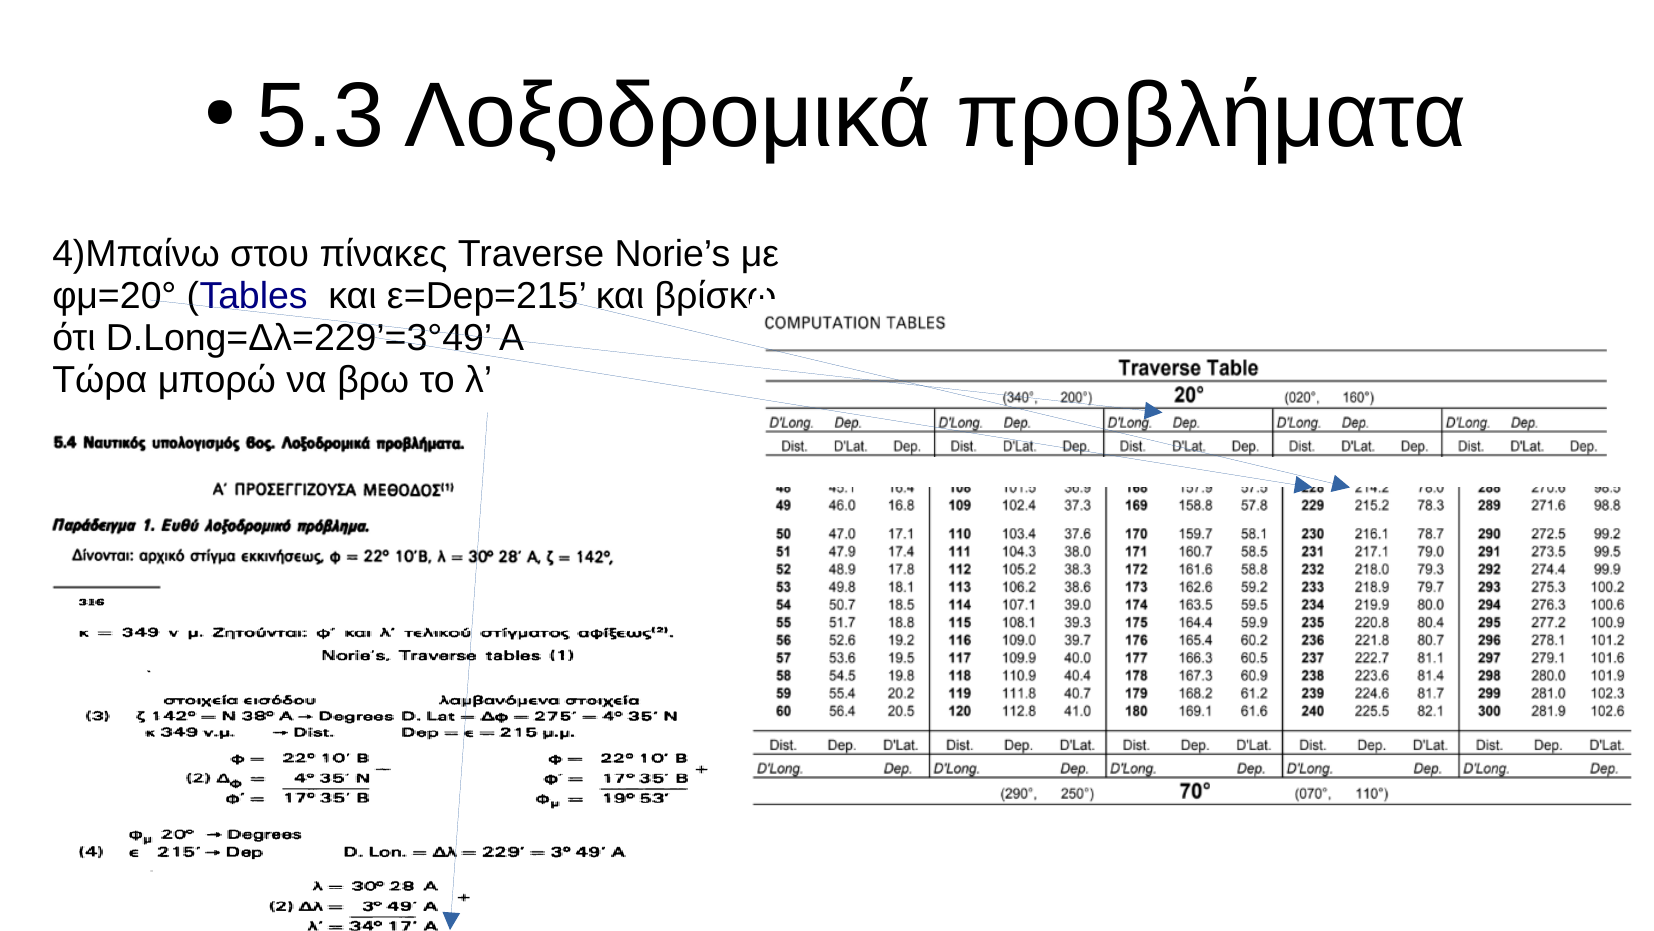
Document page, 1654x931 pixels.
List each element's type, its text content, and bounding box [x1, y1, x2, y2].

picture [750, 367, 1217, 457]
picture [750, 299, 1615, 457]
text_box 4)Μπαίνω στου πίνακες Traverse Norie’s με φμ=20° (Tables και ε=Dep=215’ και βρίσκω ότι D.Long=Δλ=229’=3°49’ Α Τώρα μπορώ να βρω το λ’ [37, 225, 826, 450]
picture [750, 345, 906, 383]
title 5.3 Λοξοδρομικά προβλήματα [82, 37, 1571, 193]
picture [750, 398, 1114, 457]
picture [31, 450, 484, 931]
picture [451, 450, 1647, 931]
